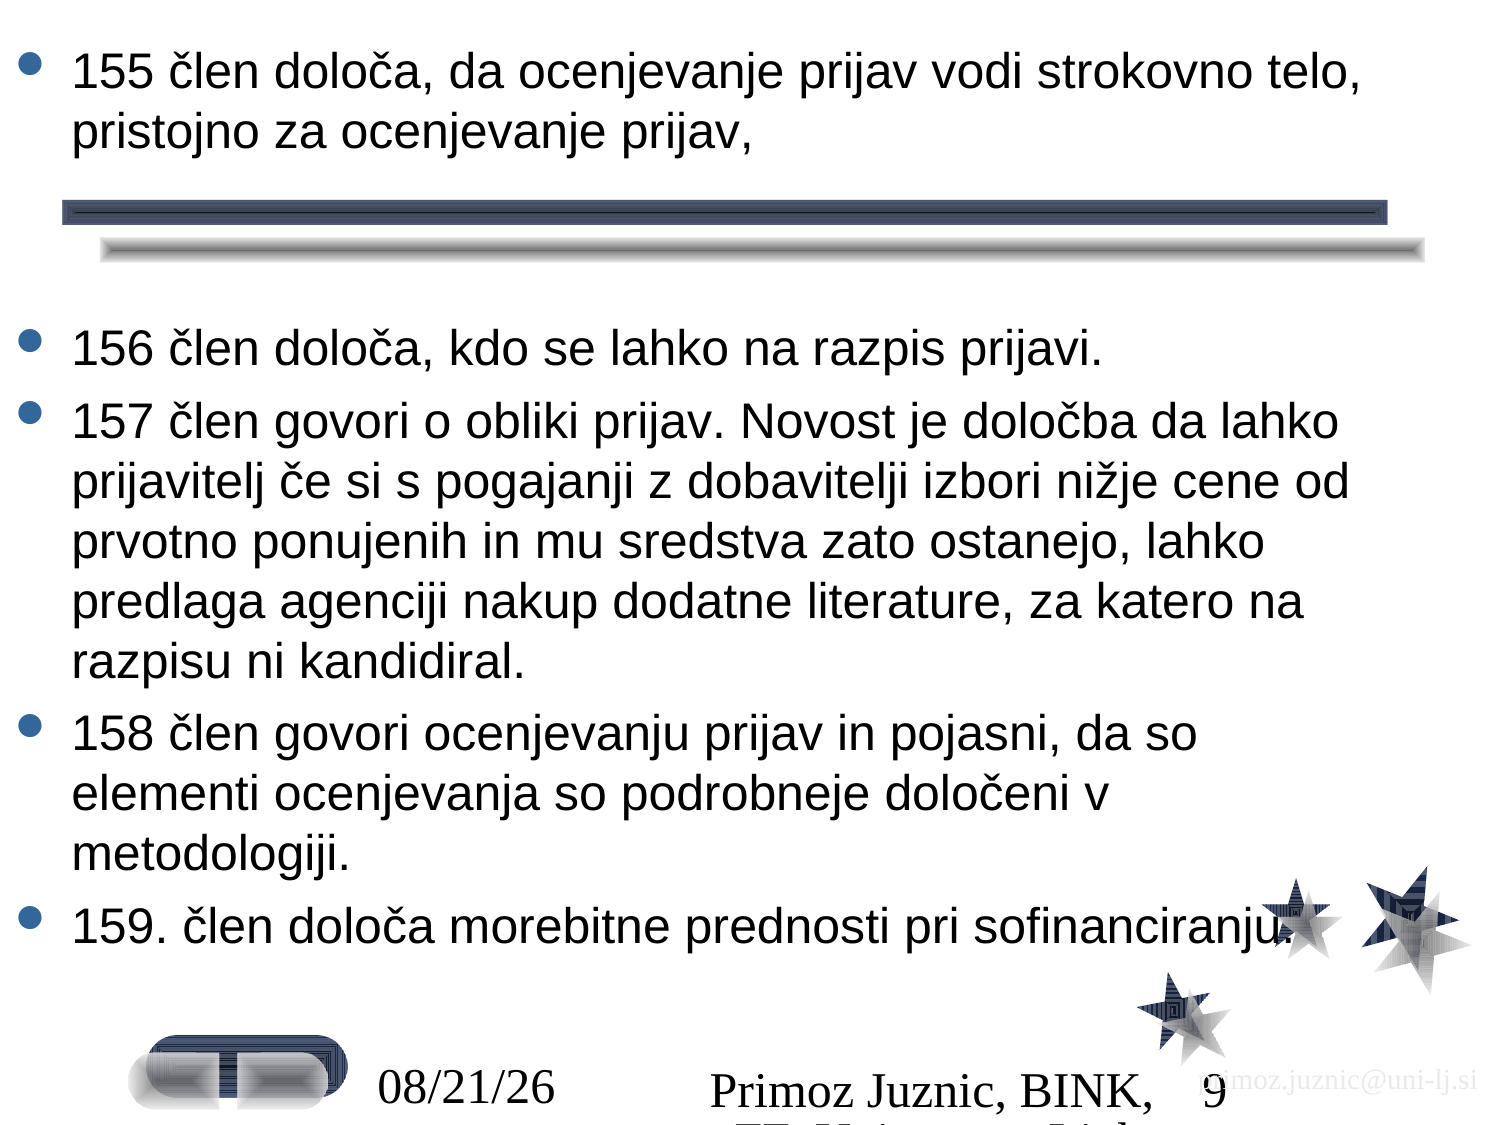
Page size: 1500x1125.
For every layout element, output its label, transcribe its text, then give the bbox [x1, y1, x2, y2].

list 155 člen določa, da ocenjevanje prijav vodi strokovno telo, pristojno za ocenjevanje prijav, 156 člen določa, kdo se lahko na razpis prijavi. 157 člen govori o obliki prijav. Novost je določba da lahko prijavitelj če si s pogajanji z dobavitelji izbori nižje cene od prvotno ponujenih in mu sredstva zato ostanejo, lahko predlaga agenciji nakup dodatne literature, za katero na razpisu ni kandidiral. 158 člen govori ocenjevanju prijav in pojasni, da so elementi ocenjevanja so podrobneje določeni v metodologiji. 159. člen določa morebitne prednosti pri sofinanciranju. [0, 30, 1388, 988]
